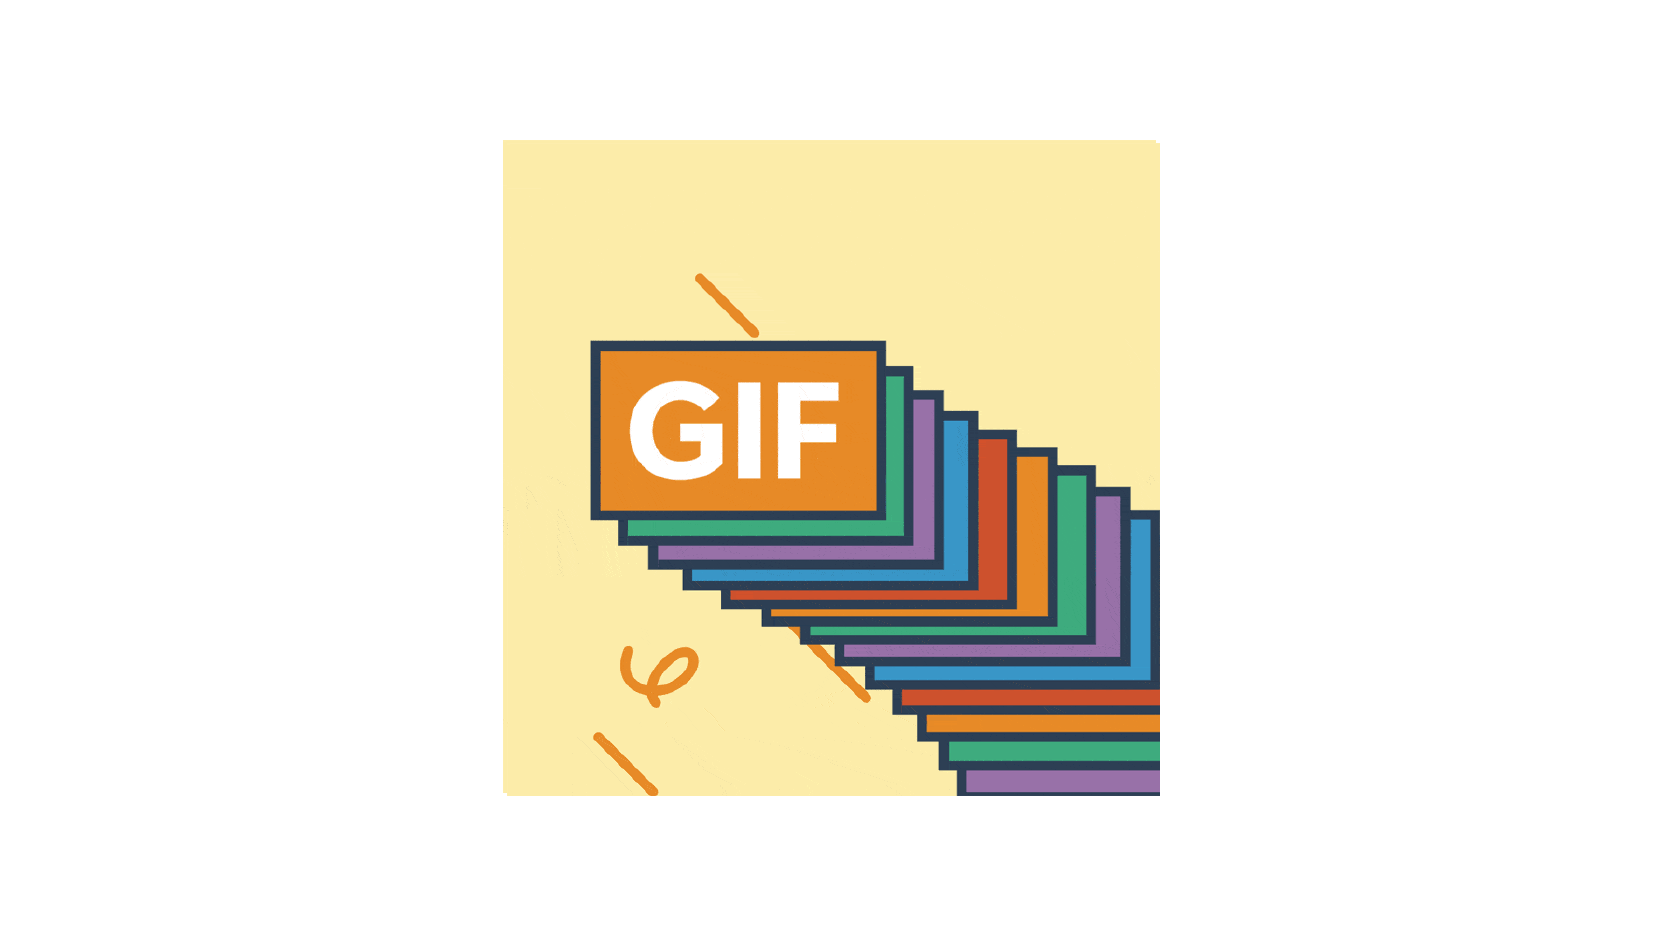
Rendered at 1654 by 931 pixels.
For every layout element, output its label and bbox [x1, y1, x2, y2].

picture [503, 140, 1160, 796]
